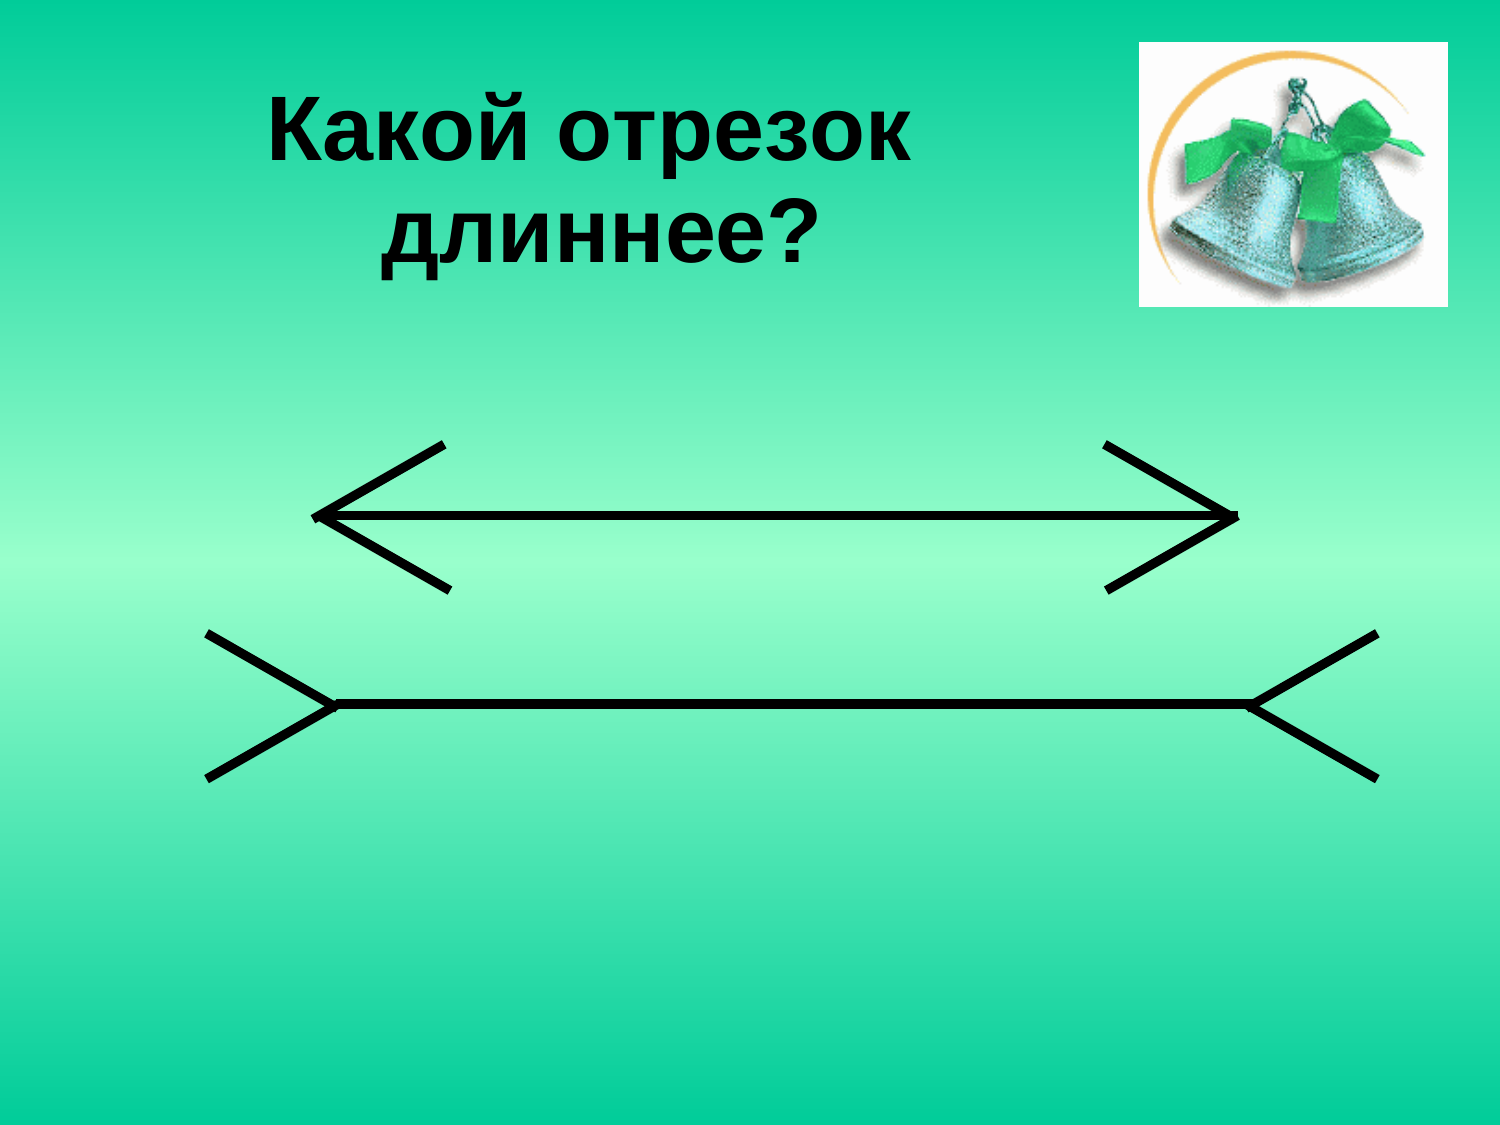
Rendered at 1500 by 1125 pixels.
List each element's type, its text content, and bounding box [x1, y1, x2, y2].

picture [1139, 42, 1448, 307]
title Какой отрезок длиннее? [75, 45, 1105, 315]
